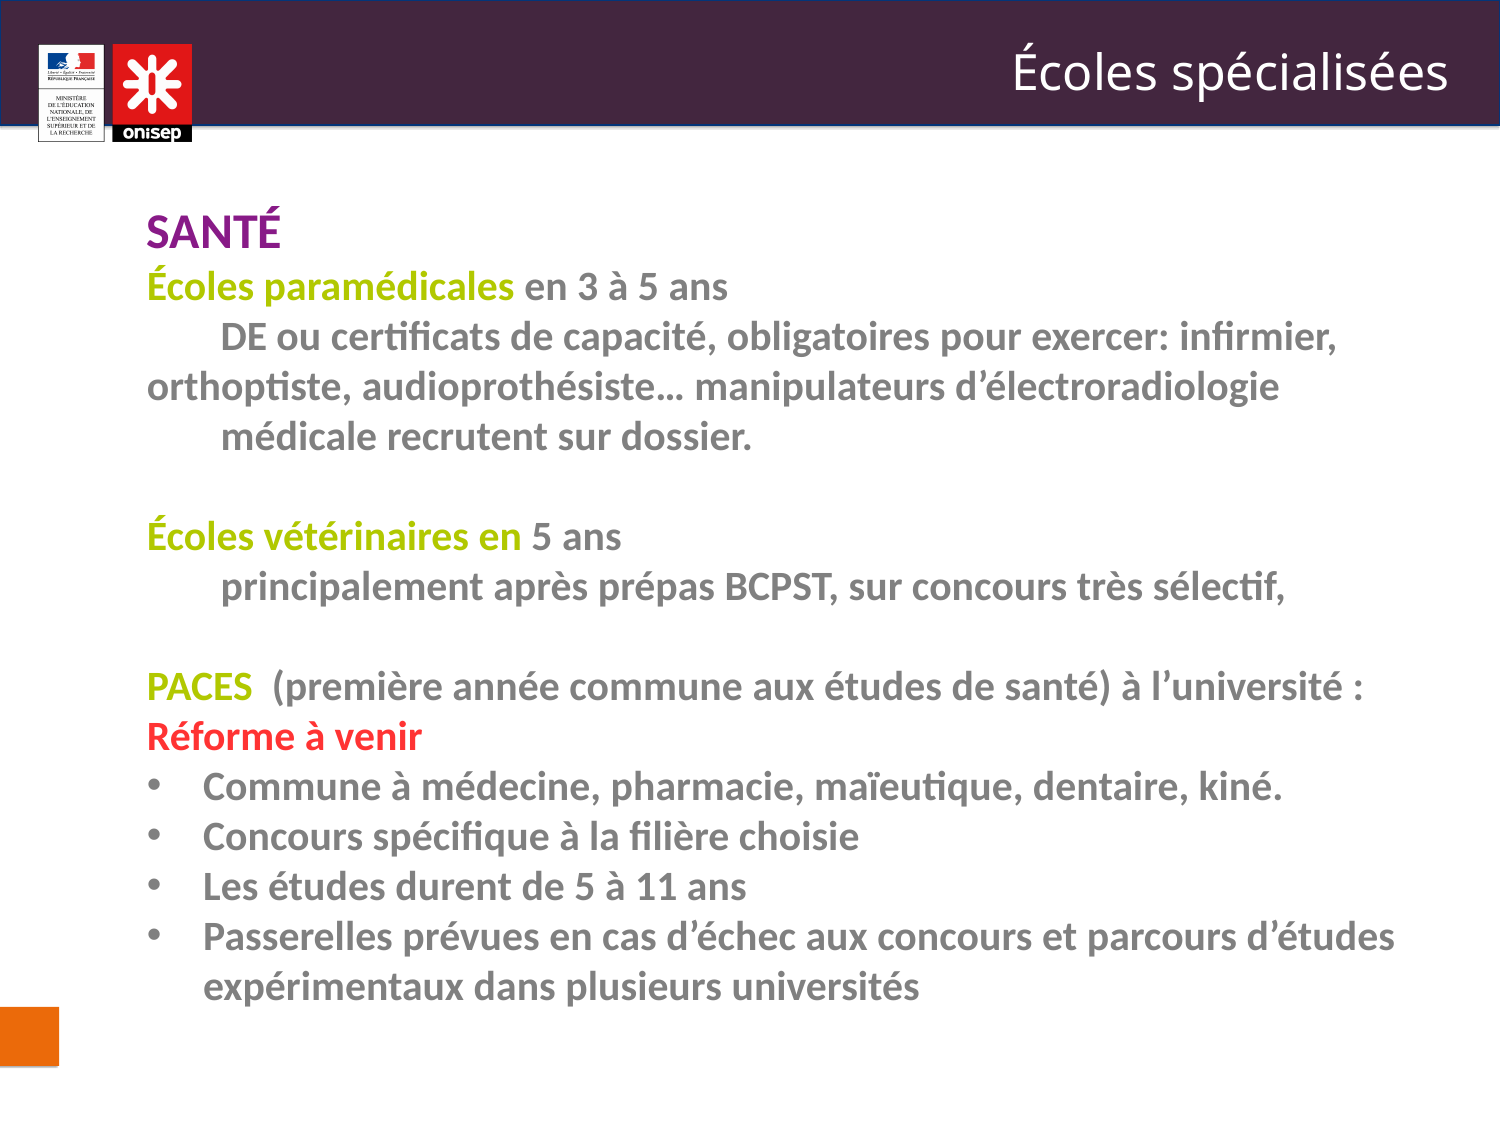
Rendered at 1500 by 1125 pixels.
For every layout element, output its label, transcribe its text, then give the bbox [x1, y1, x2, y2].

text_box SANTÉ Écoles paramédicales en 3 à 5 ans DE ou certificats de capacité, obligatoires pour exercer: infirmier, orthoptiste, audioprothésiste… manipulateurs d’électroradiologie médicale recrutent sur dossier. Écoles vétérinaires en 5 ans principalement après prépas BCPST, sur concours très sélectif, PACES (première année commune aux études de santé) à l’université : Réforme à venir Commune à médecine, pharmacie, maïeutique, dentaire, kiné. Concours spécifique à la filière choisie Les études durent de 5 à 11 ans Passerelles prévues en cas d’échec aux concours et parcours d’études expérimentaux dans plusieurs universités [59, 141, 1441, 1125]
text_box [0, 0, 1500, 125]
text_box Écoles spécialisées [386, 30, 1465, 111]
text_box [0, 1006, 59, 1066]
picture [38, 44, 192, 142]
